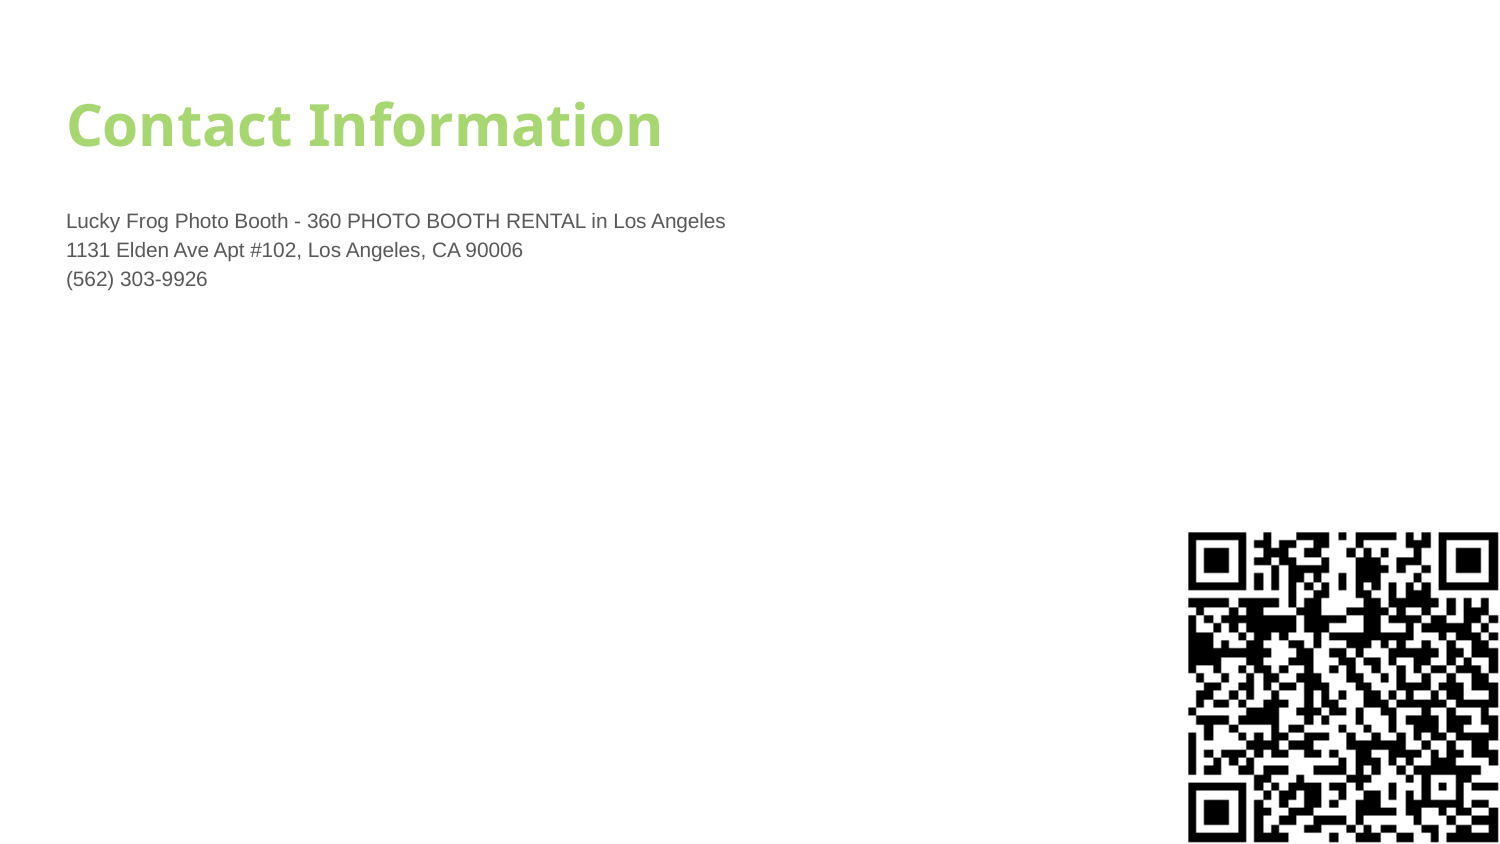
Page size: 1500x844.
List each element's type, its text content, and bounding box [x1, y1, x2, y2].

picture [1187, 531, 1500, 844]
title Contact Information [51, 72, 1449, 167]
list Lucky Frog Photo Booth - 360 PHOTO BOOTH RENTAL in Los Angeles 1131 Elden Ave Apt #102, Los Angeles, CA 90006 (562) 303-9926 [51, 189, 1449, 750]
